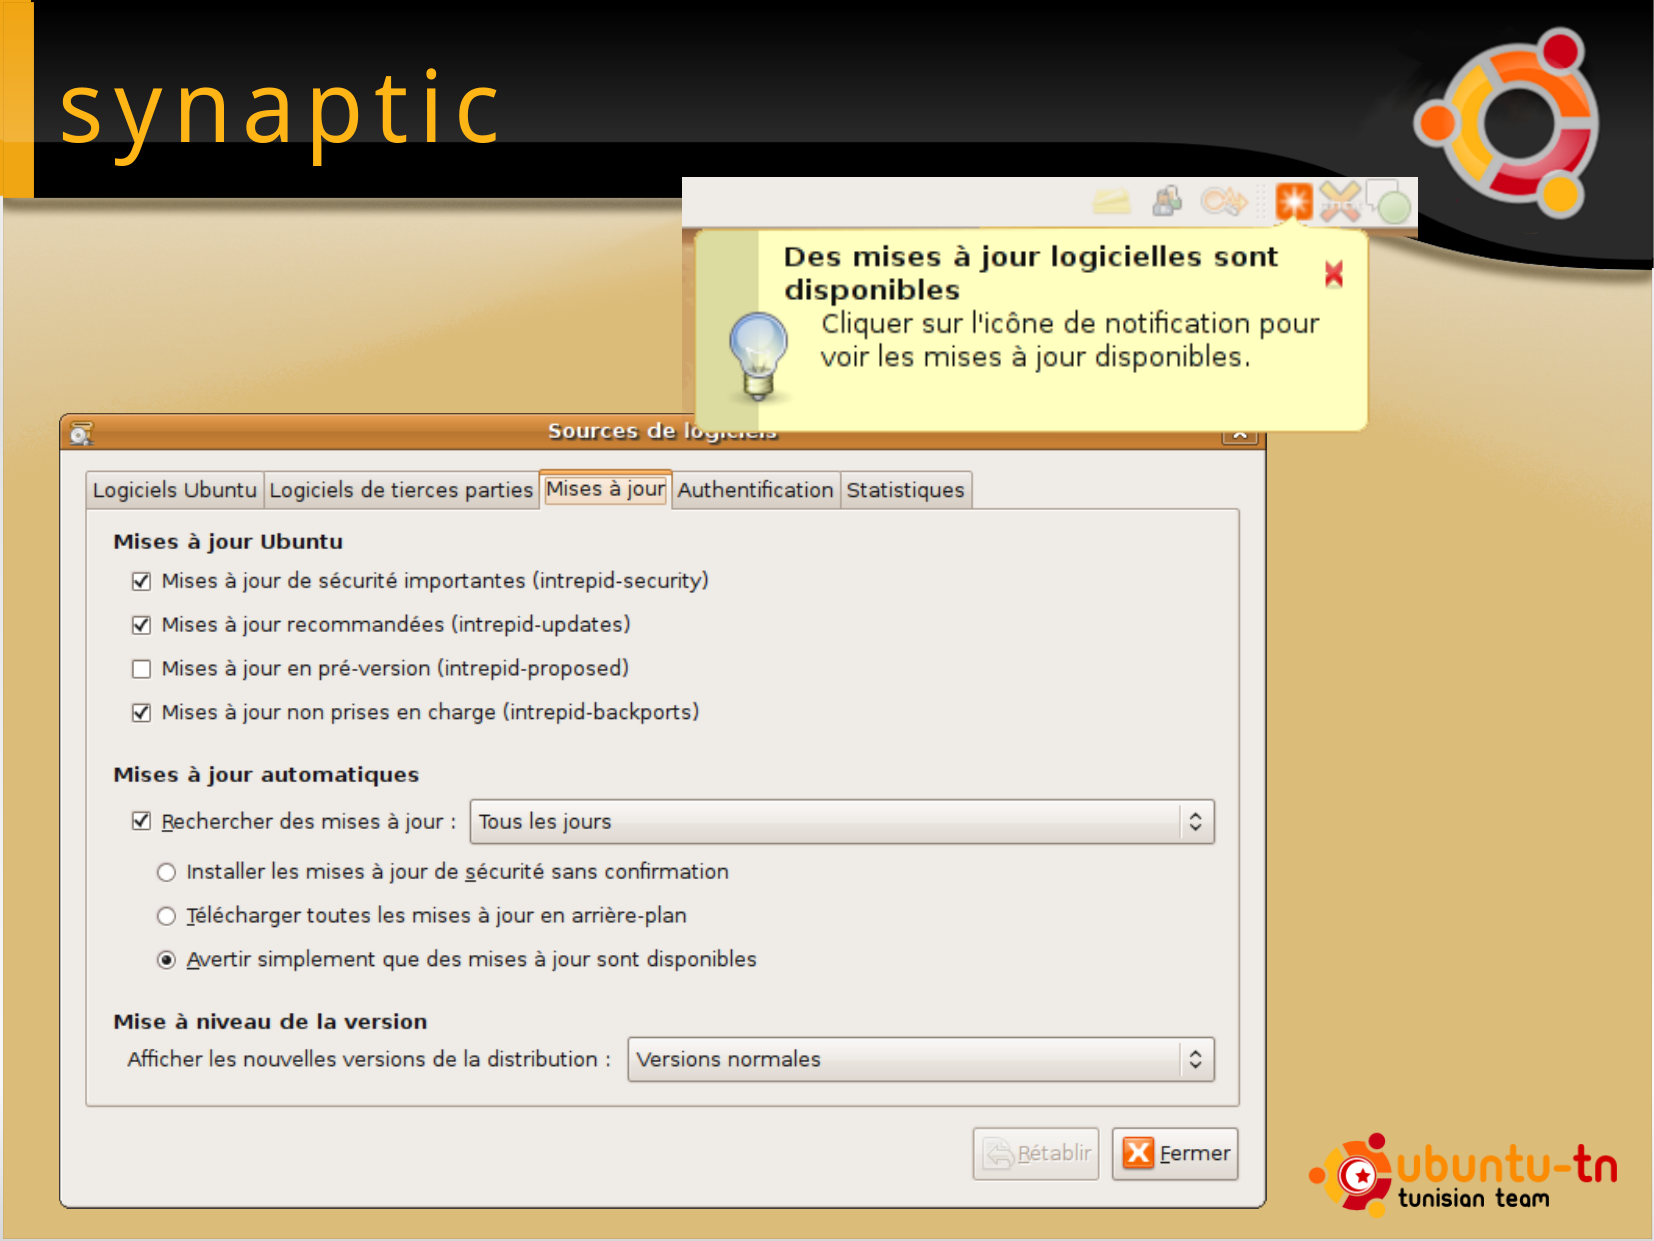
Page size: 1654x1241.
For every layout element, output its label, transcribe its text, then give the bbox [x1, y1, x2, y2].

picture [0, 0, 1654, 1241]
title synaptic [59, 36, 1388, 171]
